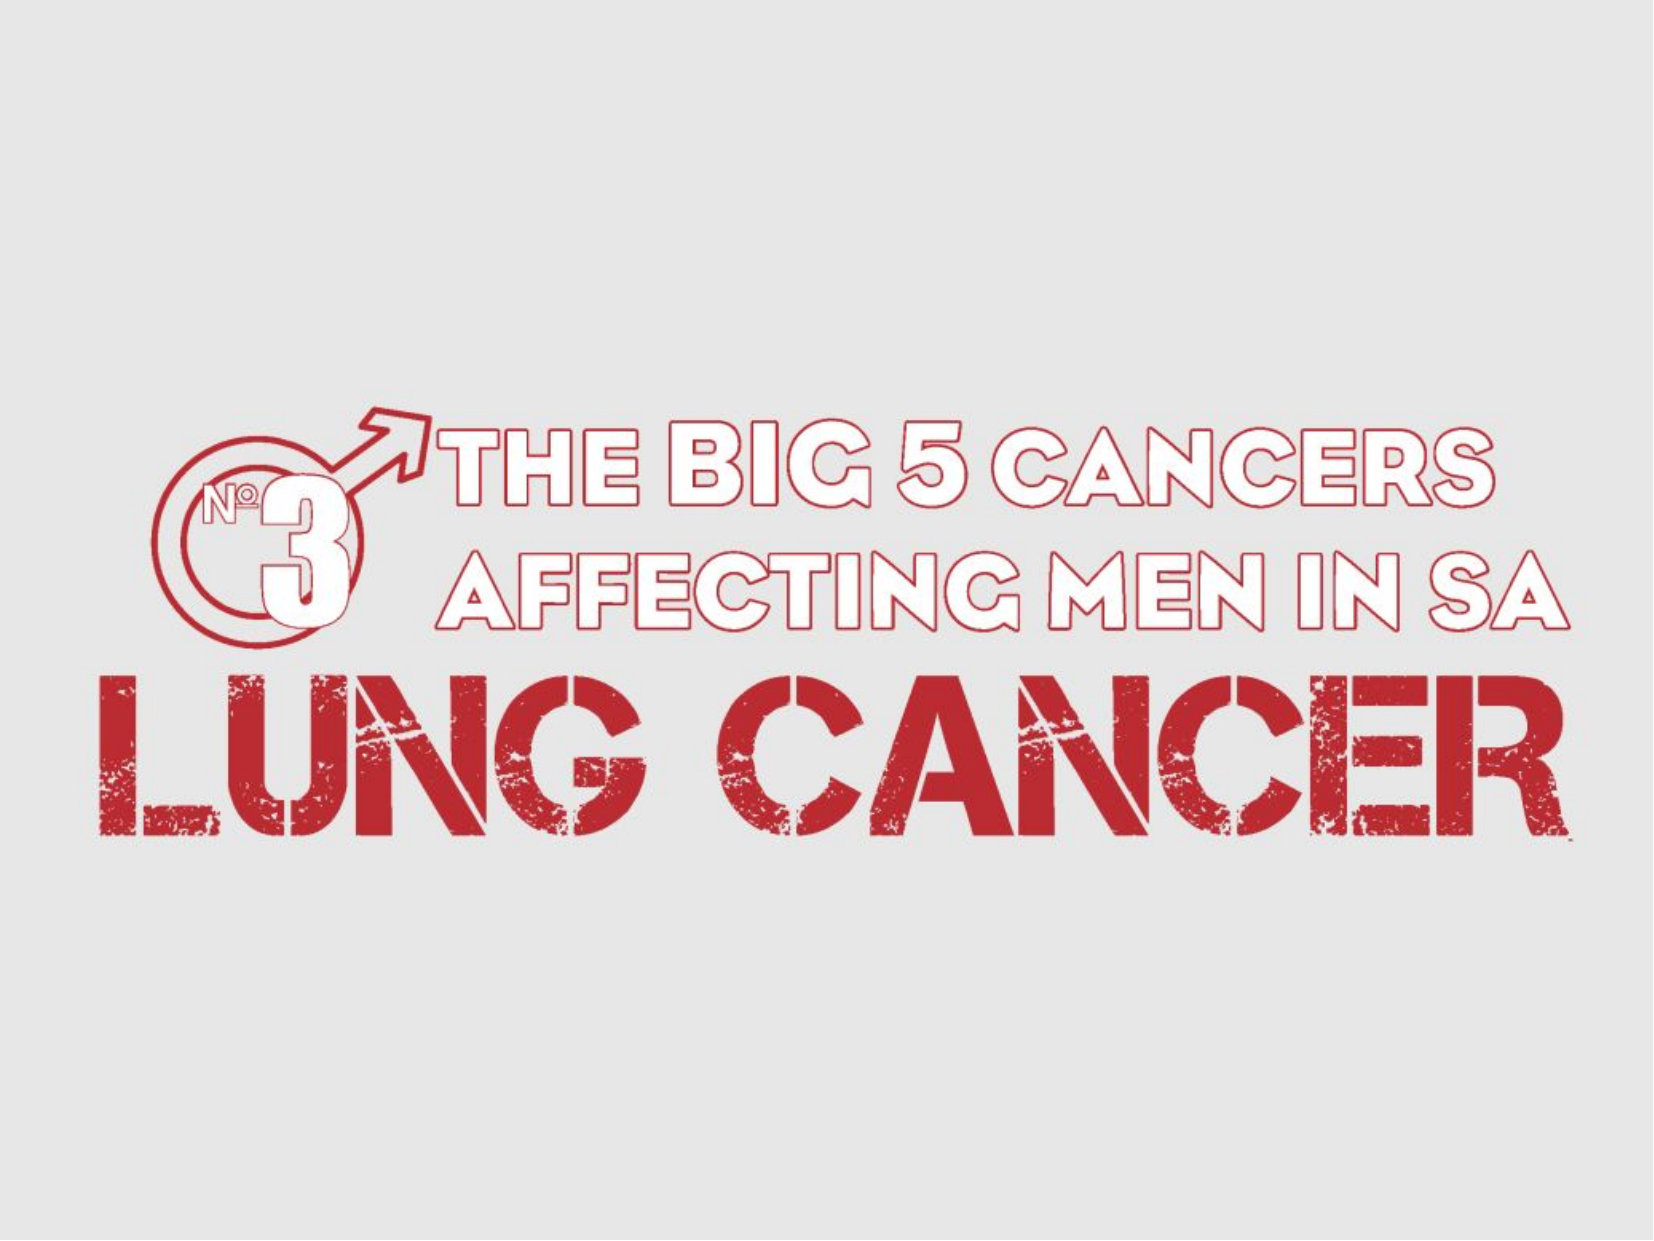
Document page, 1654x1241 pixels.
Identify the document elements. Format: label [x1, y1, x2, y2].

picture [29, 387, 1625, 853]
